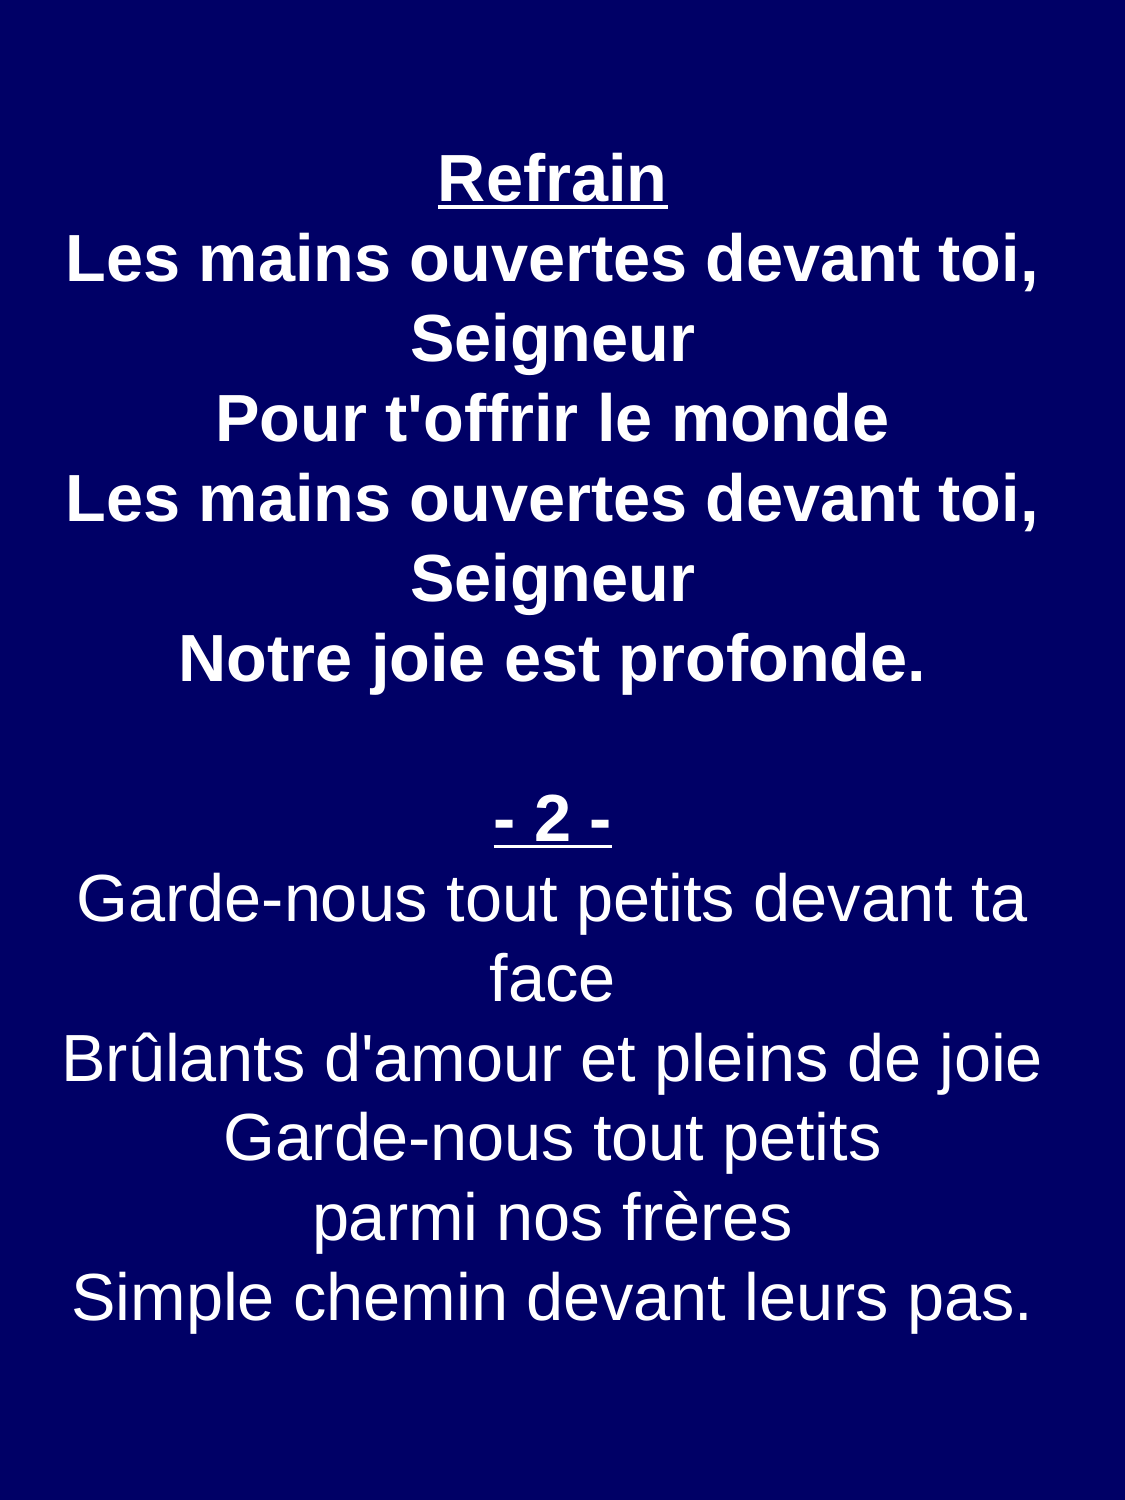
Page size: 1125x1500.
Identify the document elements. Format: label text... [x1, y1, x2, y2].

text_box Refrain Les mains ouvertes devant toi, Seigneur Pour t'offrir le monde Les mains ouvertes devant toi, Seigneur Notre joie est profonde. - 2 - Garde-nous tout petits devant ta face Brûlants d'amour et pleins de joie Garde-nous tout petits parmi nos frères Simple chemin devant leurs pas. [11, 47, 1094, 1402]
